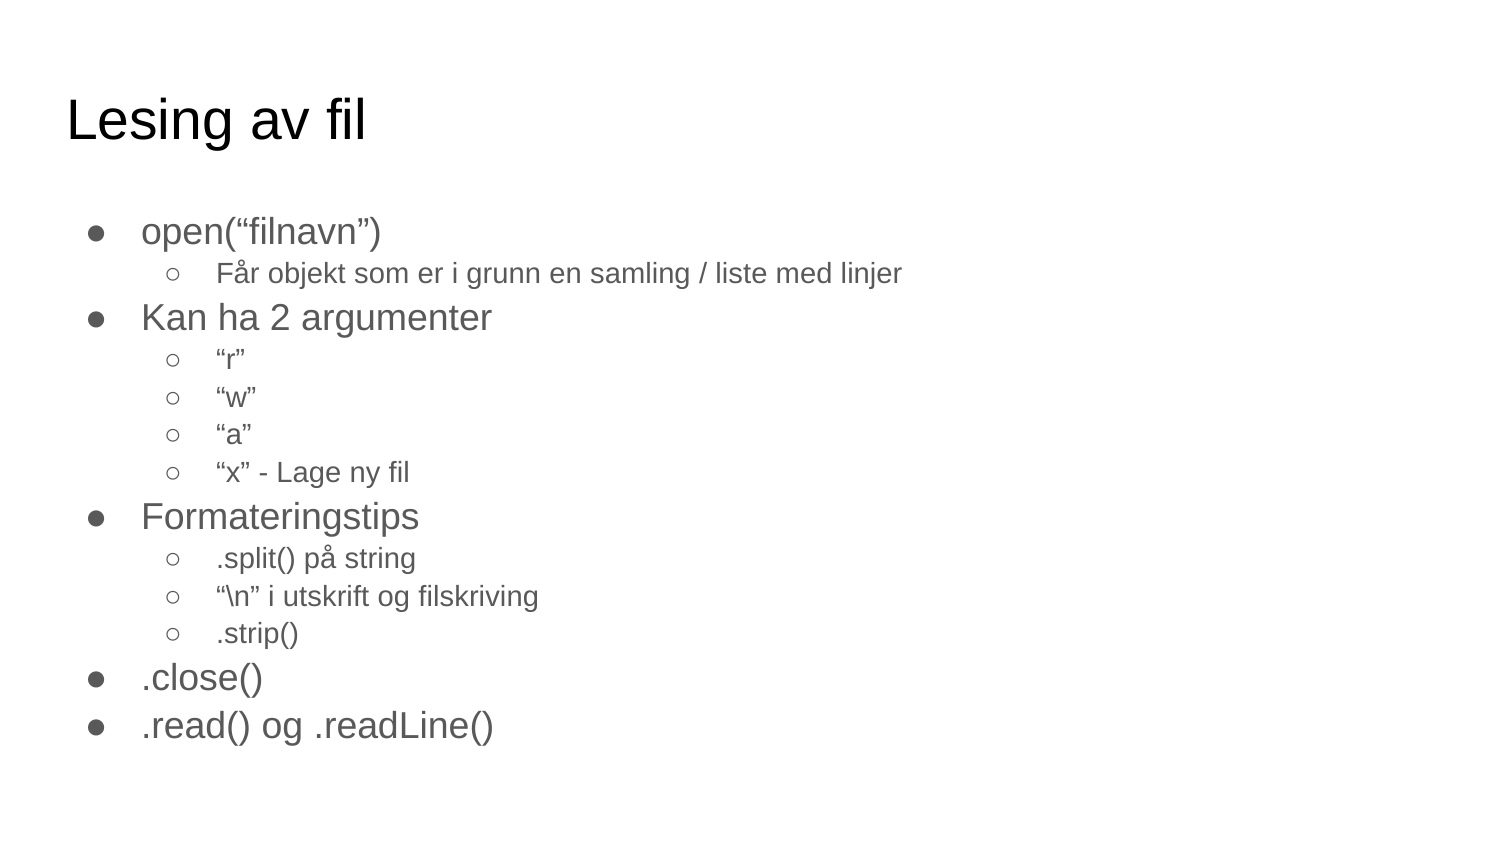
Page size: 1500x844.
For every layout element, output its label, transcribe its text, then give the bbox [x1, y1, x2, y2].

title Lesing av fil [51, 72, 1449, 167]
list open(“filnavn”) Får objekt som er i grunn en samling / liste med linjer Kan ha 2 argumenter “r” “w” “a” “x” - Lage ny fil Formateringstips .split() på string “\n” i utskrift og filskriving .strip() .close() .read() og .readLine() [51, 189, 1449, 811]
